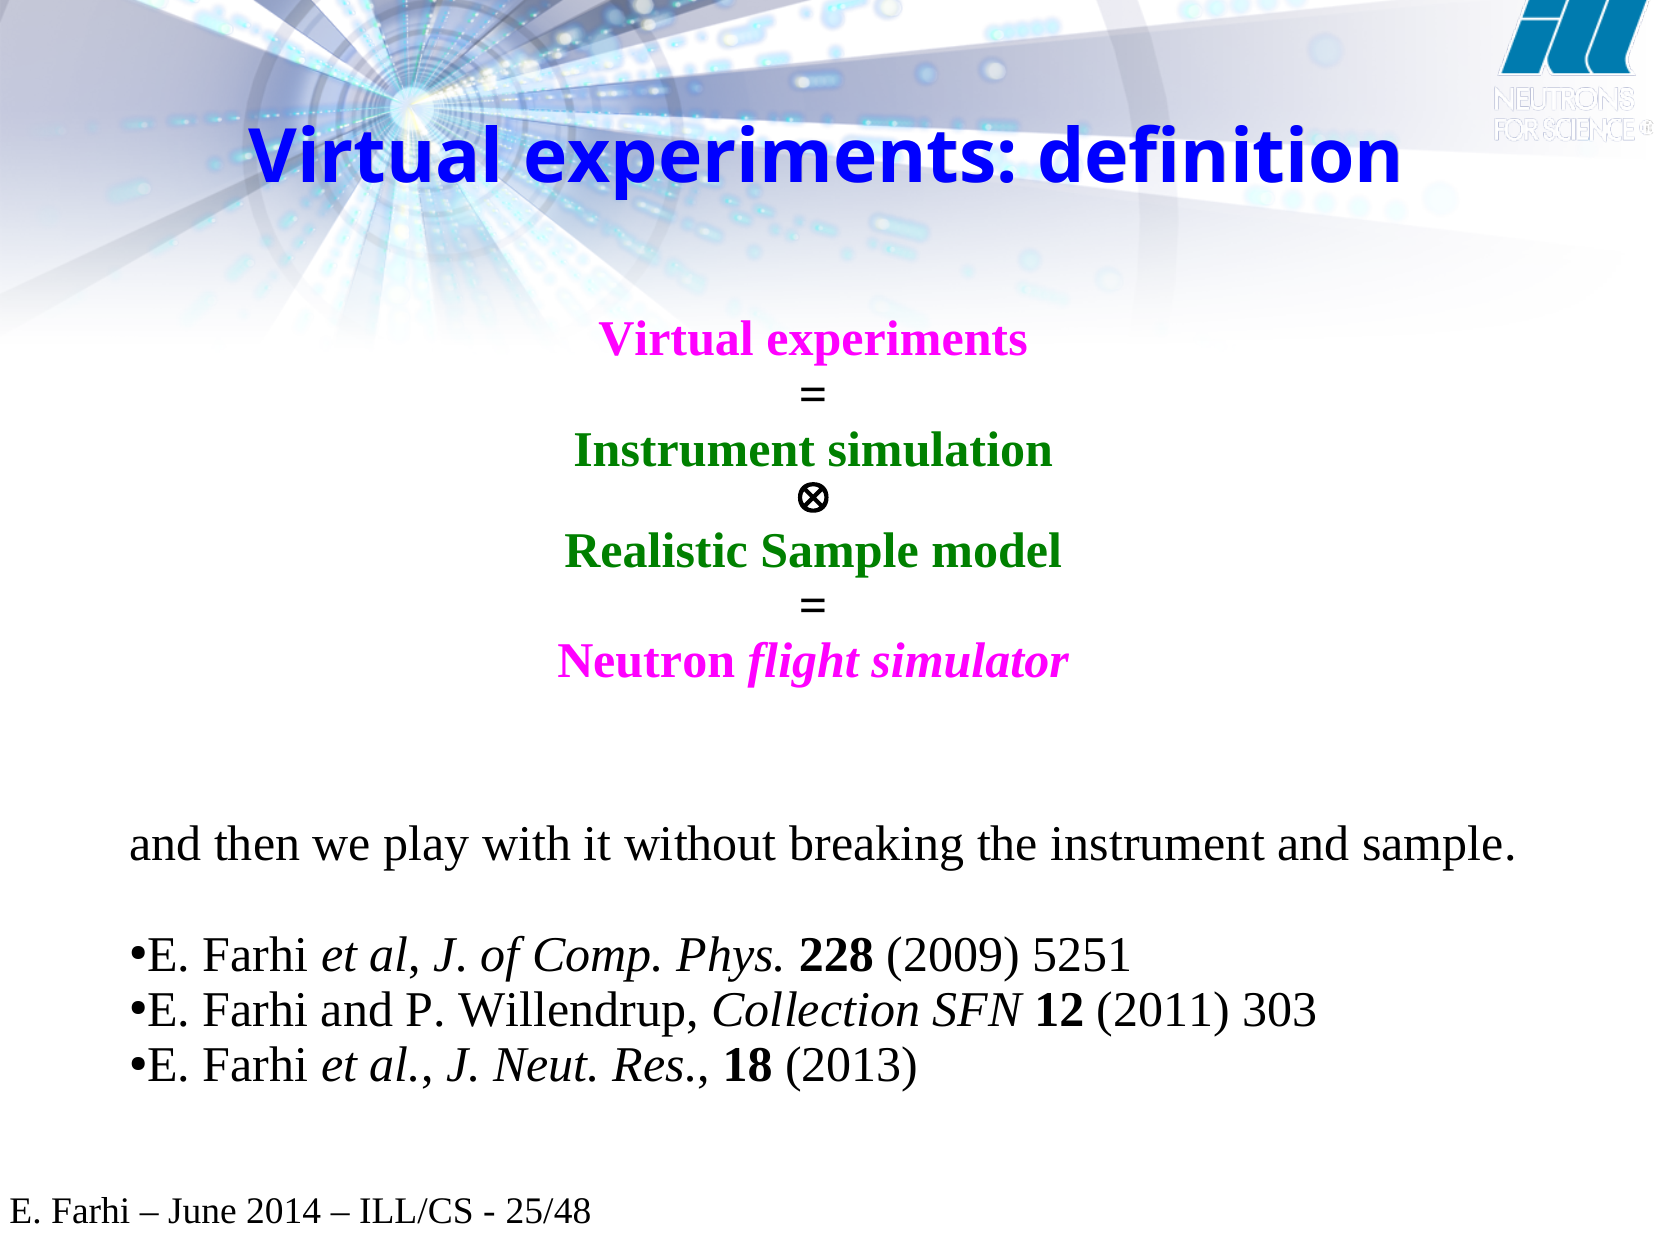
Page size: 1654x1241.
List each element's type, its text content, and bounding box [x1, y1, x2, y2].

text_box and then we play with it without breaking the instrument and sample. E. Farhi et al, J. of Comp. Phys. 228 (2009) 5251 E. Farhi and P. Willendrup, Collection SFN 12 (2011) 303 E. Farhi et al., J. Neut. Res., 18 (2013) [129, 816, 1518, 1095]
title Virtual experiments: definition [82, 49, 1571, 257]
text_box Virtual experiments = Instrument simulation ⊗ Realistic Sample model = Neutron flight simulator [557, 311, 1131, 816]
picture [0, 0, 1654, 355]
